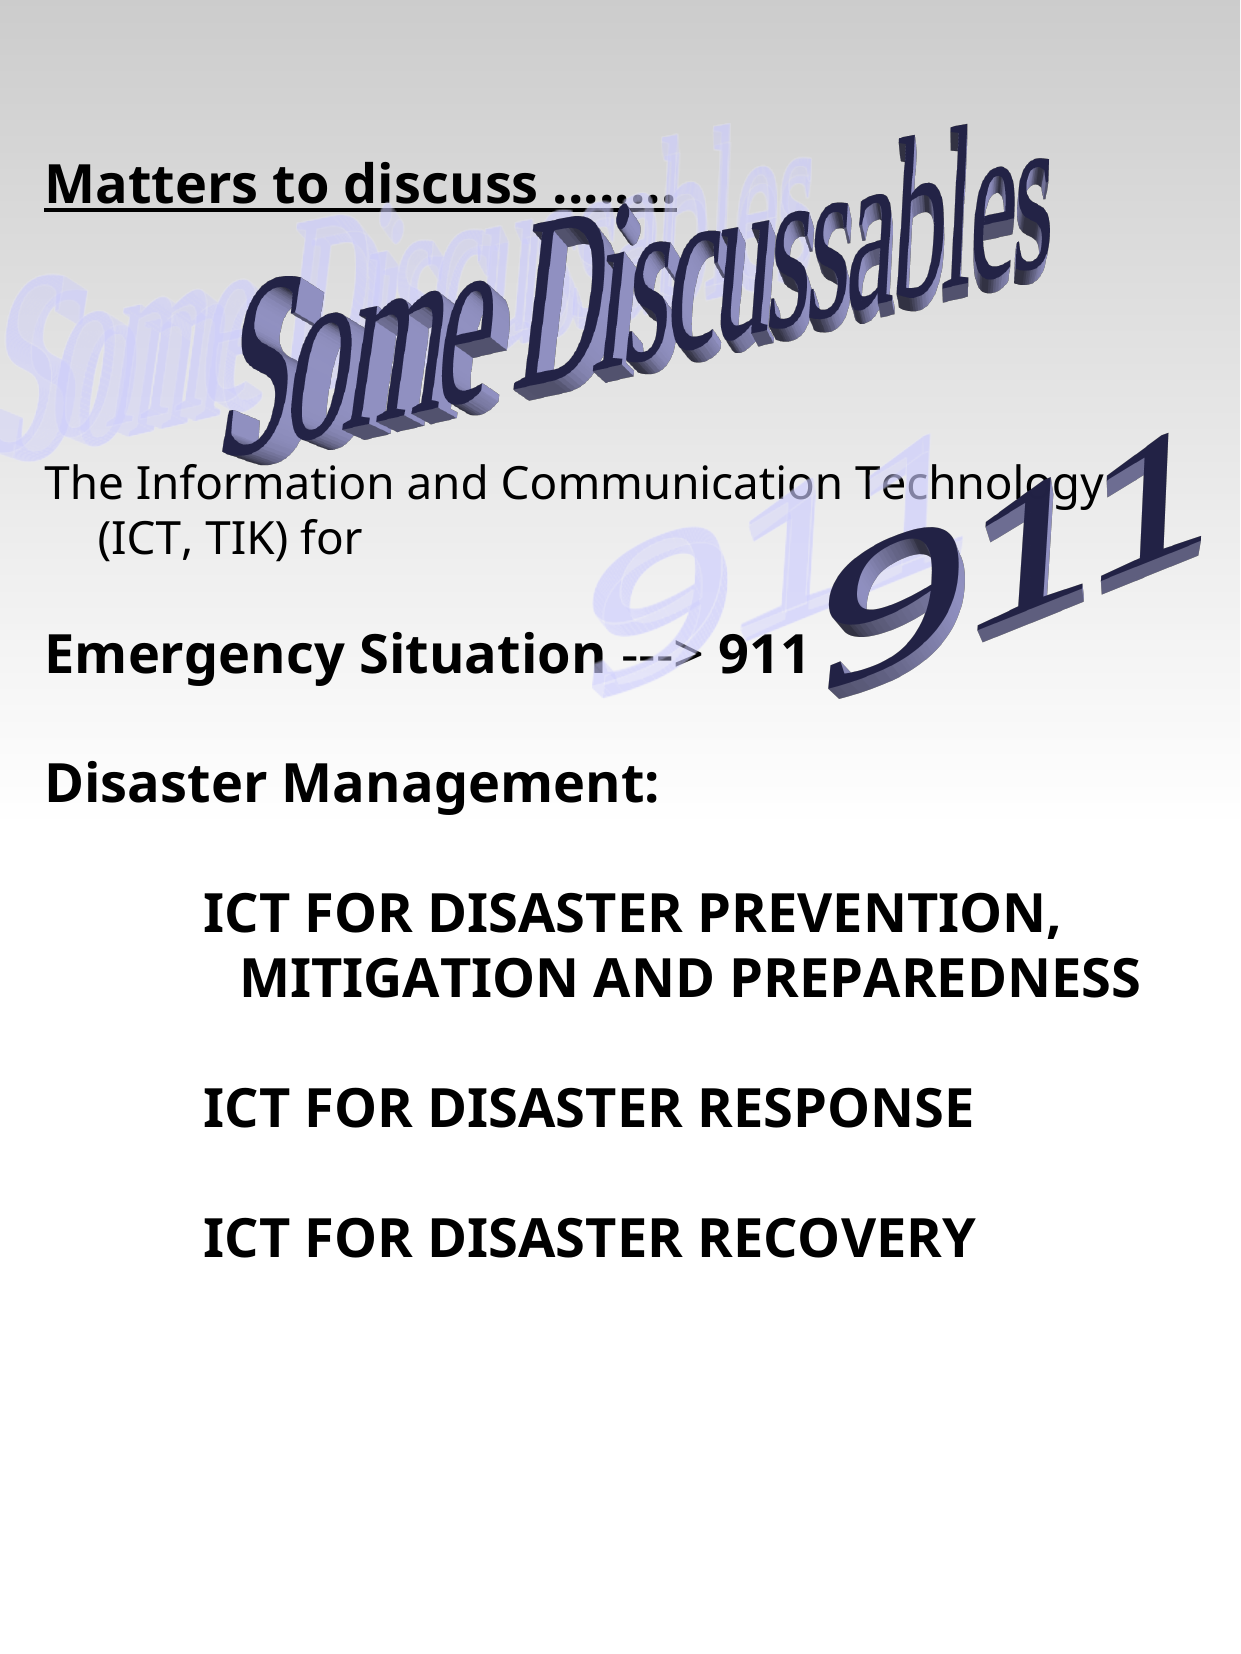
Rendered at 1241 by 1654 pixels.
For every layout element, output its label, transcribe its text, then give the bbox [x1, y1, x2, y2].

text_box Matters to discuss ........ The Information and Communication Technology (ICT, TIK) for Emergency Situation ---> 911 Disaster Management: ICT FOR DISASTER PREVENTION, MITIGATION AND PREPAREDNESS ICT FOR DISASTER RESPONSE ICT FOR DISASTER RECOVERY [11, 76, 1223, 1471]
